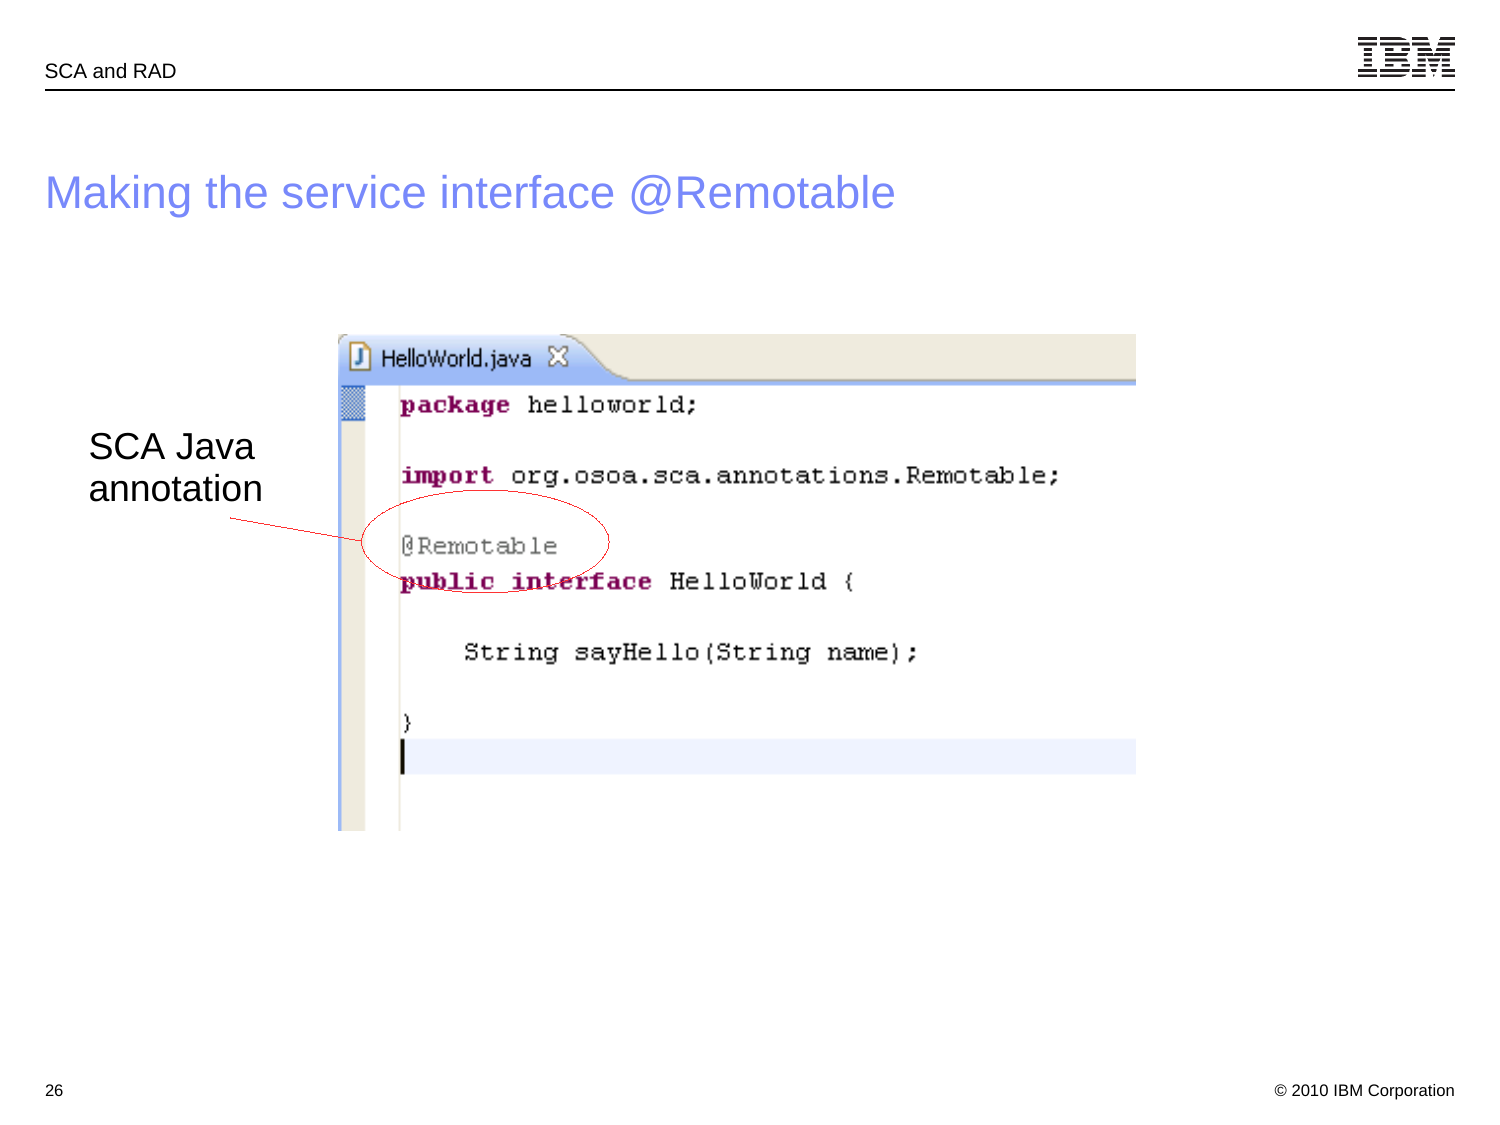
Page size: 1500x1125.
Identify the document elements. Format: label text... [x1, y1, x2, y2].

picture [1358, 37, 1455, 77]
title Making the service interface @Remotable [29, 89, 1455, 301]
text_box SCA Java annotation [73, 417, 281, 523]
picture [338, 334, 1136, 831]
